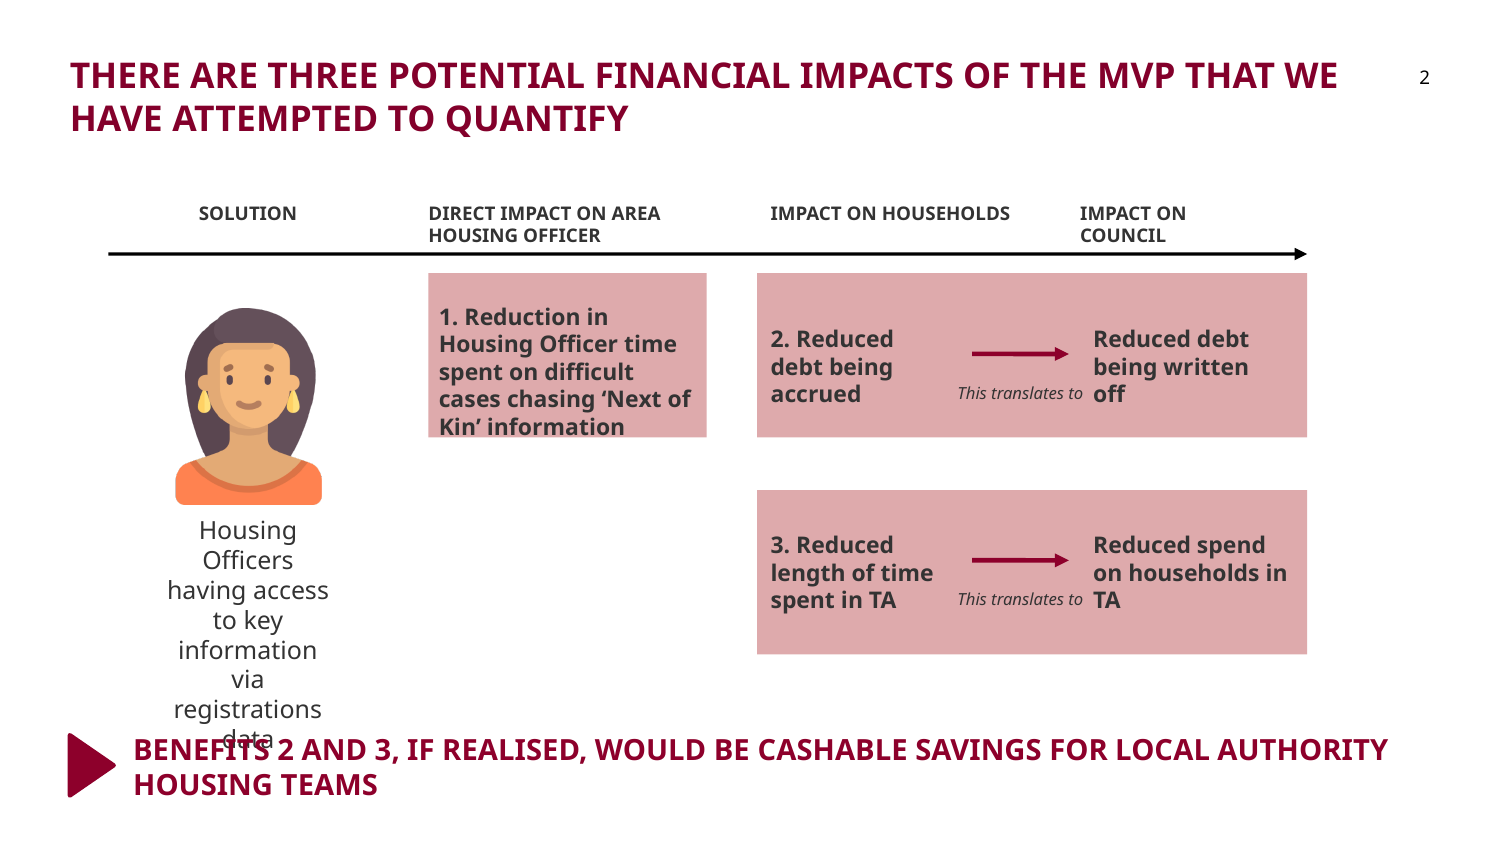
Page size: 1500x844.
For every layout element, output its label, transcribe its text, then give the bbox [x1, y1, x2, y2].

text_box Housing Officers having access to key information via registrations data [150, 508, 347, 702]
text_box This translates to [945, 360, 1096, 425]
text_box Reduced spend on households in TA [1093, 531, 1294, 592]
text_box Reduced debt being written off [1093, 324, 1271, 383]
picture [150, 308, 347, 505]
text_box [757, 490, 1308, 655]
text_box 2. Reduced debt being accrued [770, 324, 948, 383]
text_box IMPACT ON HOUSEHOLDS [770, 201, 1028, 248]
text_box IMPACT ON COUNCIL [1080, 201, 1332, 248]
text_box 3. Reduced length of time spent in TA [770, 531, 948, 590]
text_box BENEFITS 2 AND 3, IF REALISED, WOULD BE CASHABLE SAVINGS FOR LOCAL AUTHORITY HOUSING TEAMS [133, 731, 1431, 800]
title THERE ARE THREE POTENTIAL FINANCIAL IMPACTS OF THE MVP THAT WE HAVE ATTEMPTED TO QUANTIFY [69, 53, 1357, 137]
text_box SOLUTION [163, 201, 333, 225]
text_box This translates to [945, 566, 1096, 632]
text_box [757, 273, 1308, 438]
text_box DIRECT IMPACT ON AREA HOUSING OFFICER [428, 201, 707, 248]
text_box [428, 273, 707, 438]
text_box 1. Reduction in Housing Officer time spent on difficult cases chasing ‘Next of Kin’ information [438, 302, 699, 407]
text_box [69, 735, 114, 796]
slide_number <number> [1388, 65, 1431, 111]
